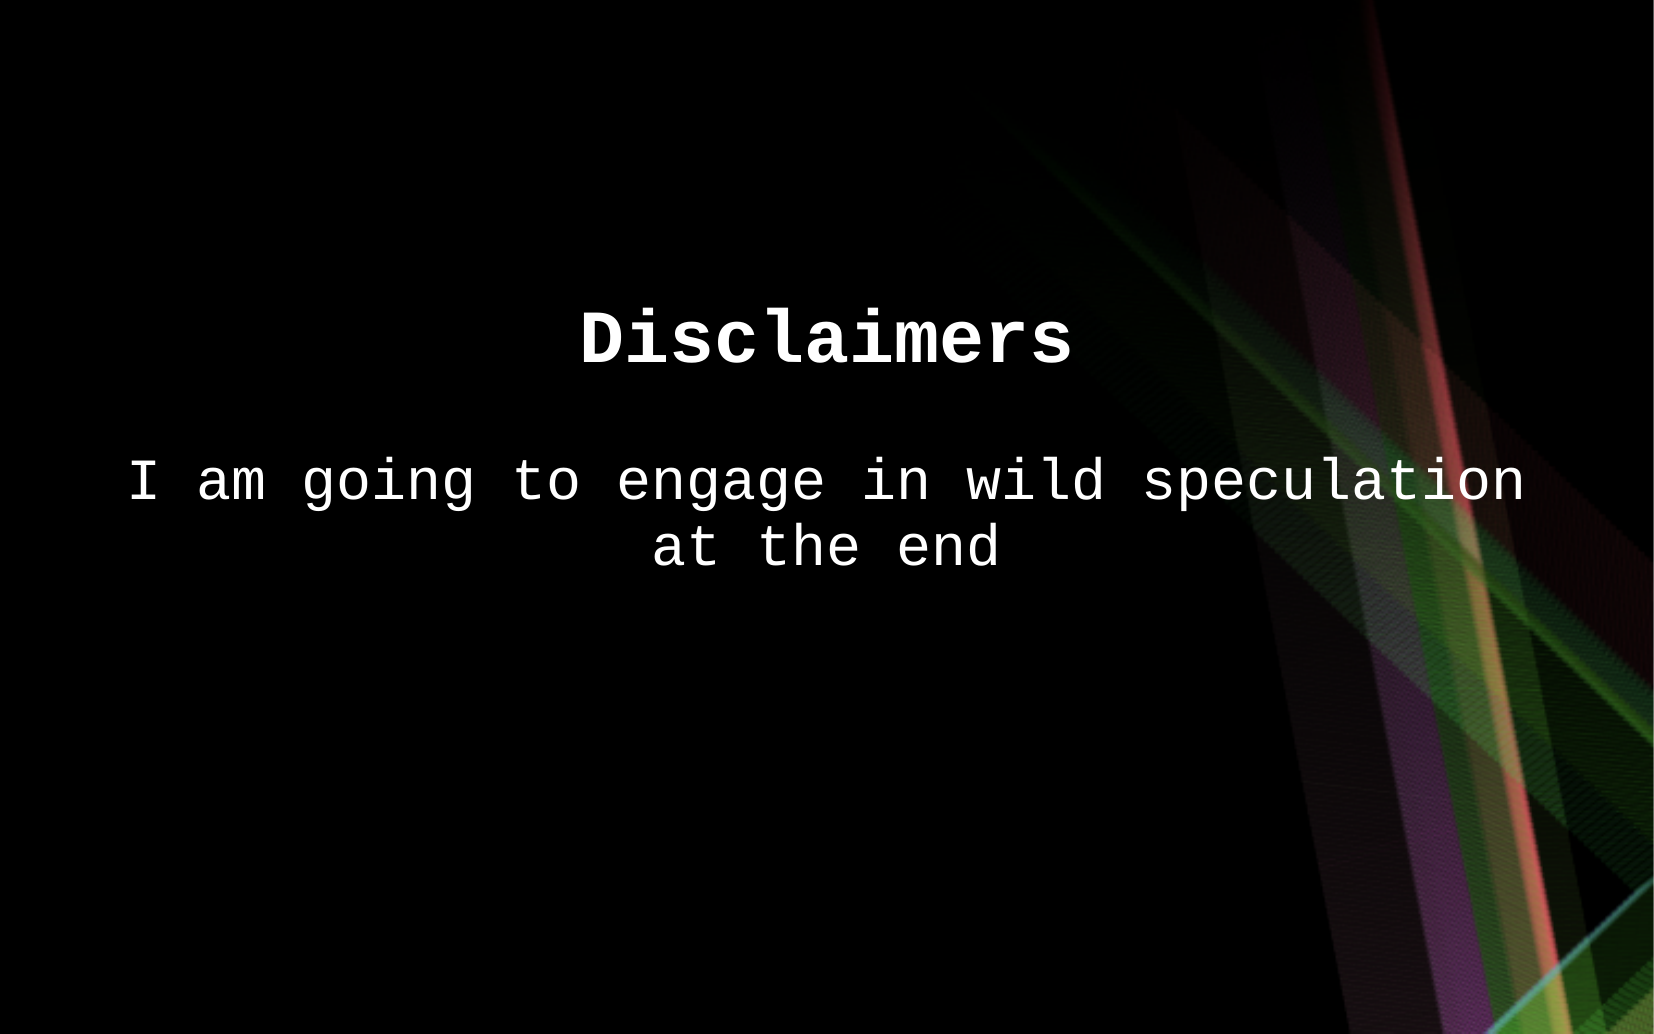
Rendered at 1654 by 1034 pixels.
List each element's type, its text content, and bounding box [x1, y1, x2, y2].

picture [0, 0, 1654, 1034]
subtitle Disclaimers I am going to engage in wild speculation at the end [82, 41, 1571, 842]
